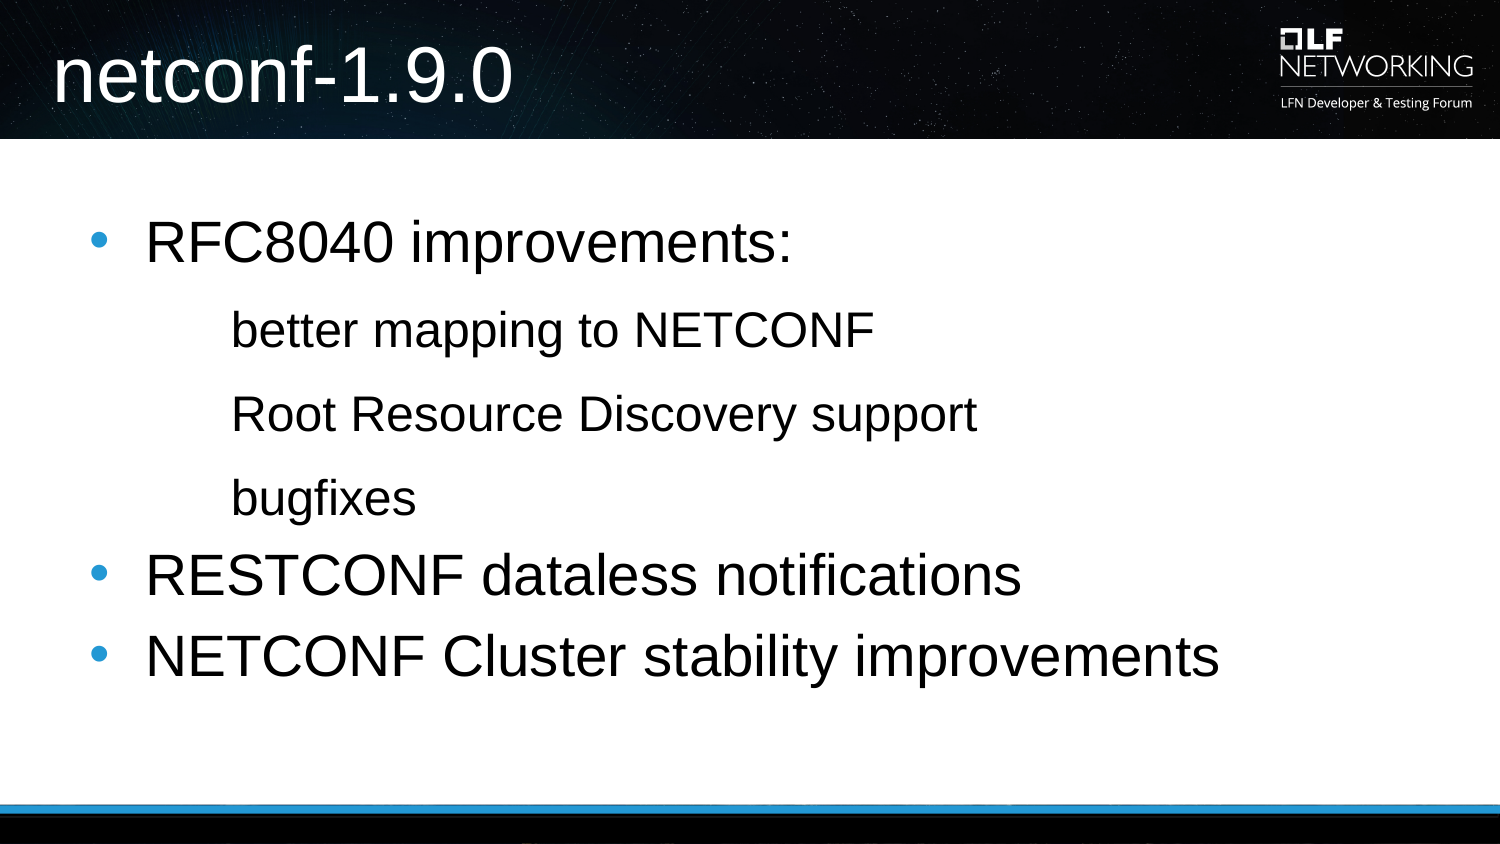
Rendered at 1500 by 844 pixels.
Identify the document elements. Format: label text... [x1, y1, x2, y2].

title netconf-1.9.0 [37, 5, 1414, 137]
picture [0, 0, 1500, 139]
list RFC8040 improvements: better mapping to NETCONF Root Resource Discovery support bugfixes RESTCONF dataless notifications NETCONF Cluster stability improvements [74, 196, 1269, 754]
